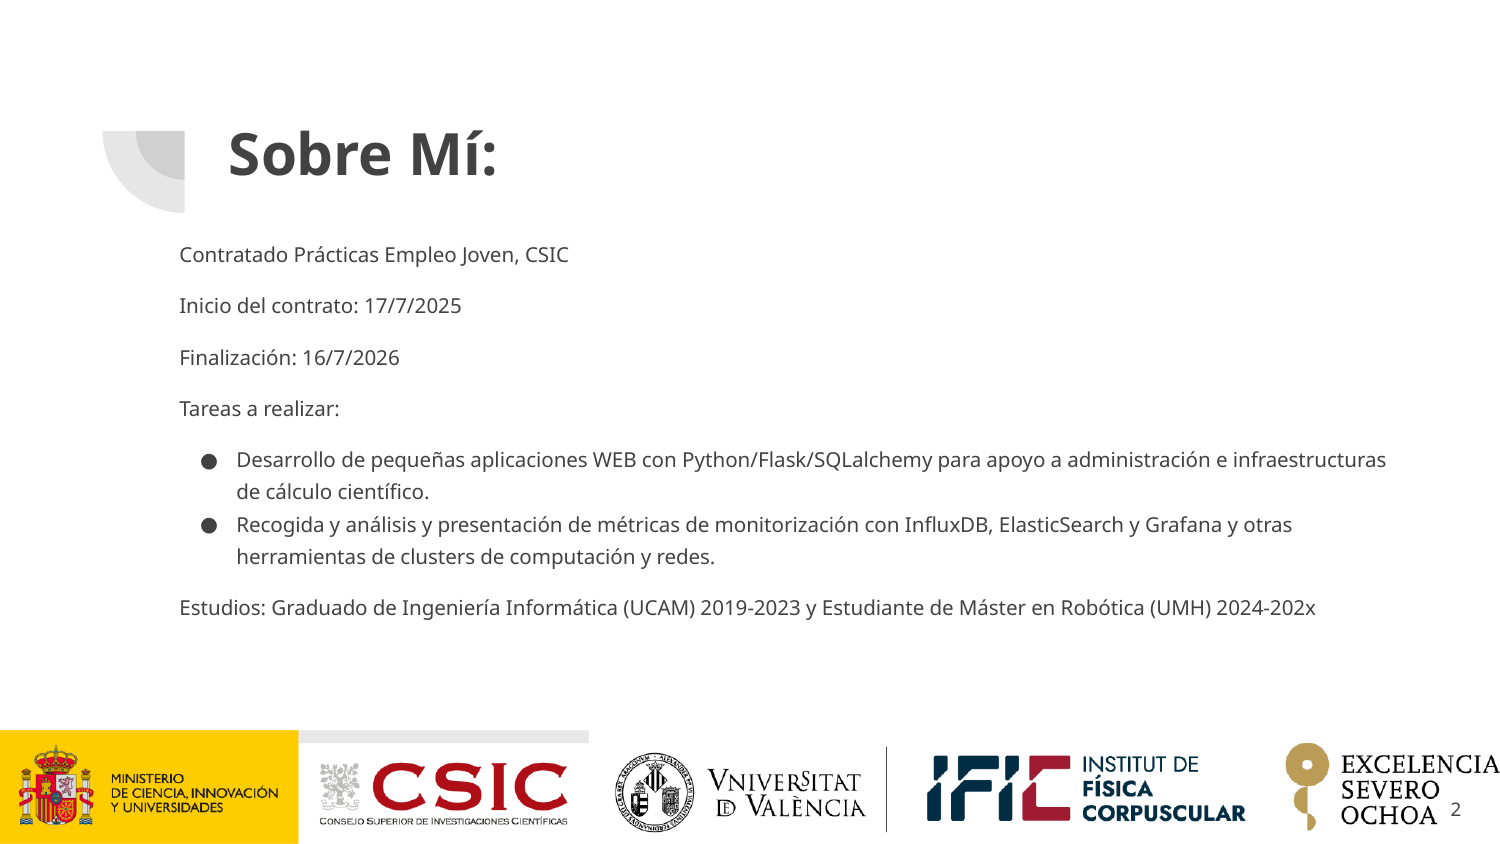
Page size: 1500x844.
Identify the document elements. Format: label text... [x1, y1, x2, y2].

title Sobre Mí: [213, 98, 1368, 221]
slide_number <number> [1386, 777, 1477, 842]
picture [0, 730, 1500, 844]
list Contratado Prácticas Empleo Joven, CSIC Inicio del contrato: 17/7/2025 Finalización: 16/7/2026 Tareas a realizar: Desarrollo de pequeñas aplicaciones WEB con Python/Flask/SQLalchemy para apoyo a administración e infraestructuras de cálculo científico. Recogida y análisis y presentación de métricas de monitorización con InfluxDB, ElasticSearch y Grafana y otras herramientas de clusters de computación y redes. Estudios: Graduado de Ingeniería Informática (UCAM) 2019-2023 y Estudiante de Máster en Robótica (UMH) 2024-202x [164, 221, 1410, 639]
